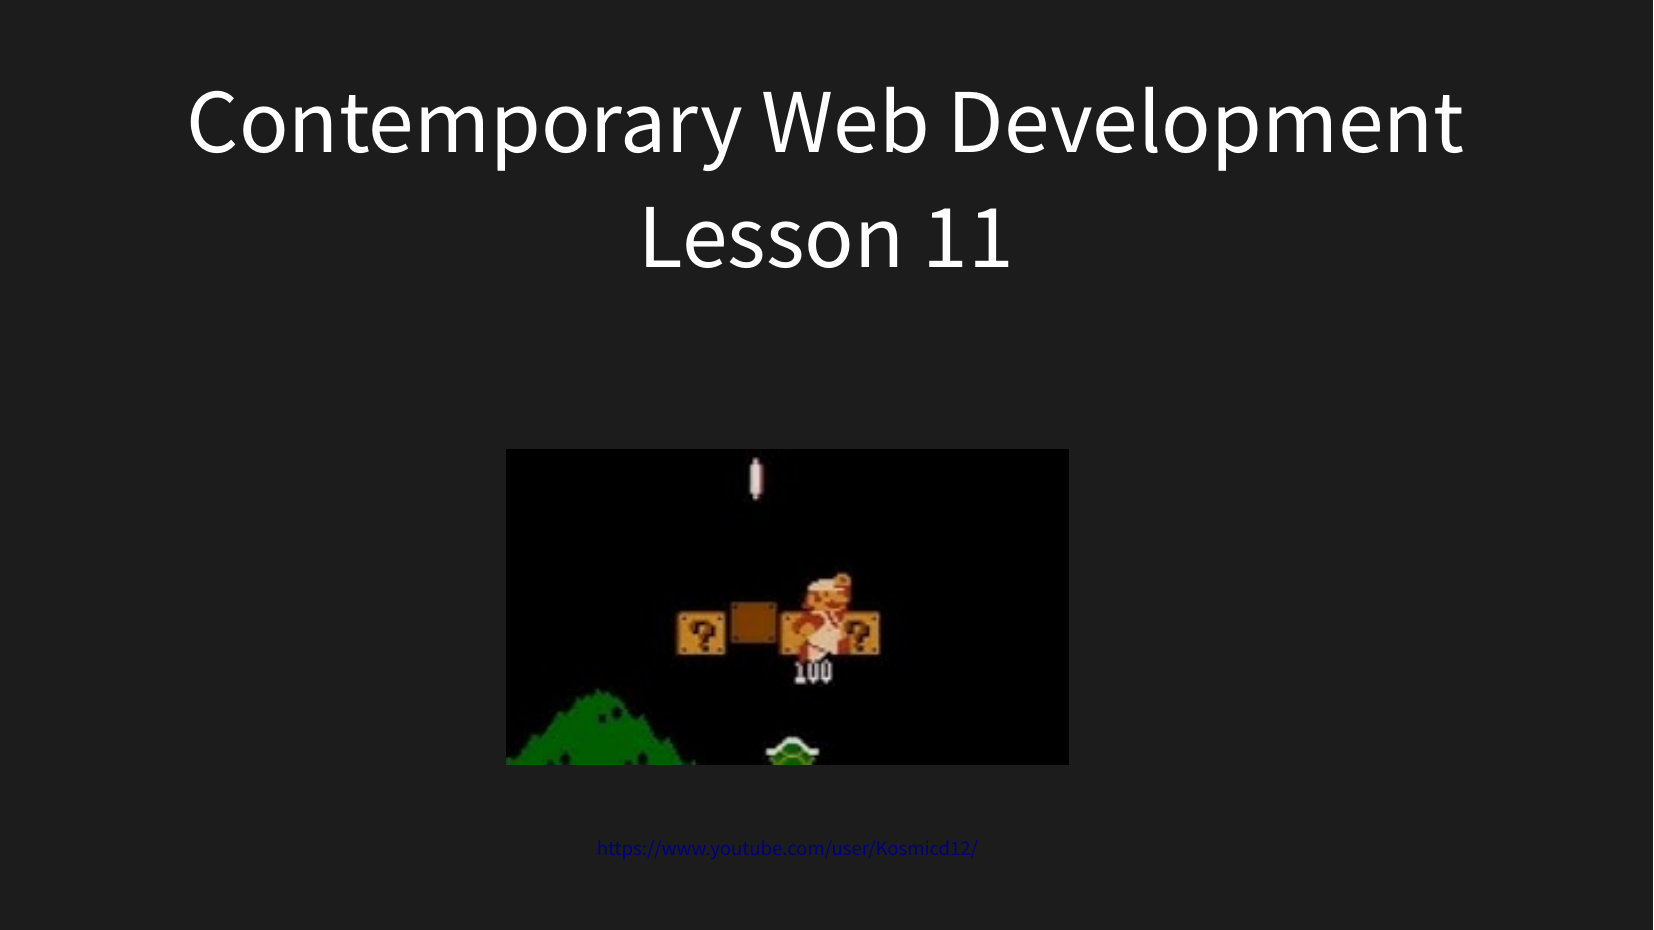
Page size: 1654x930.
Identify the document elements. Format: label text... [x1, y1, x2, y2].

text_box https://www.youtube.com/user/Kosmicd12/ [454, 823, 1121, 871]
picture [506, 449, 1069, 766]
title Contemporary Web Development Lesson 11 [0, 61, 1653, 293]
